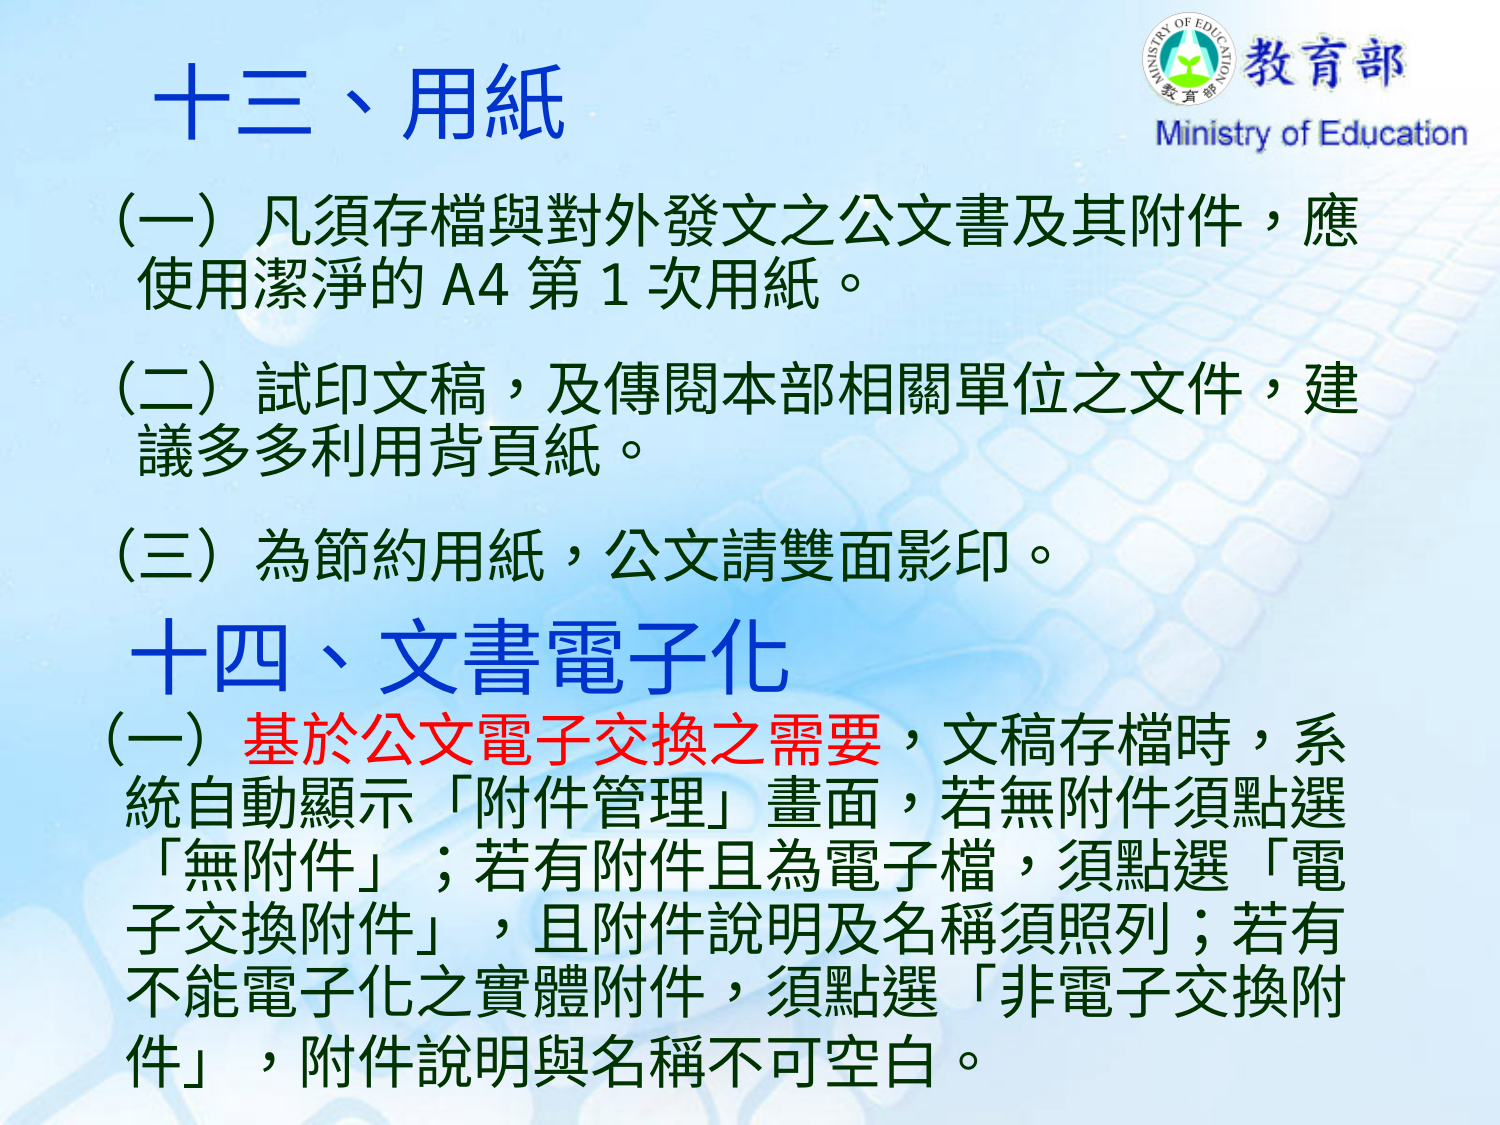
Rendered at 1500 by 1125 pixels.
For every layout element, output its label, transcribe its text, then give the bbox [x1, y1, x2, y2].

text_box [1012, 50, 1463, 126]
text_box （一）凡須存檔與對外發文之公文書及其附件，應使用潔淨的A4第1次用紙。 （二）試印文稿，及傳閱本部相關單位之文件，建議多多利用背頁紙。 （三）為節約用紙，公文請雙面影印。 [65, 185, 1377, 597]
text_box 十四、文書電子化 [112, 610, 1057, 710]
text_box 十三、用紙 [136, 55, 786, 155]
list [50, 99, 1263, 526]
text_box （一）基於公文電子交換之需要，文稿存檔時，系統自動顯示「附件管理」畫面，若無附件須點選「無附件」；若有附件且為電子檔，須點選「電子交換附件」，且附件說明及名稱須照列；若有不能電子化之實體附件，須點選「非電子交換附件」，附件說明與名稱不可空白。 [53, 704, 1366, 1125]
